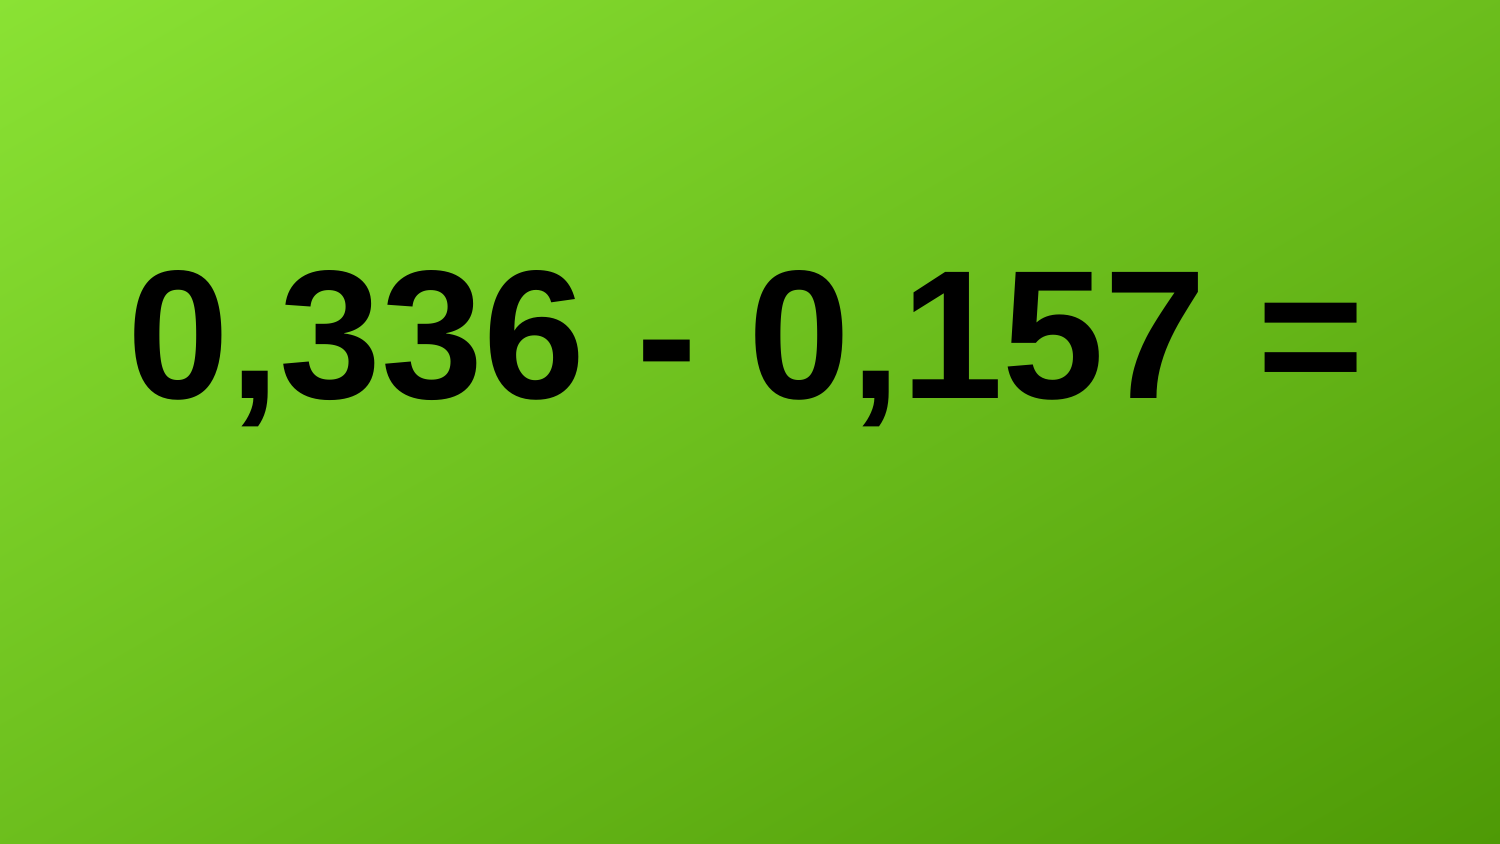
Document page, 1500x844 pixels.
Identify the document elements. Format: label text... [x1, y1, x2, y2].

text_box 0,336 - 0,157 = [112, 259, 1388, 450]
